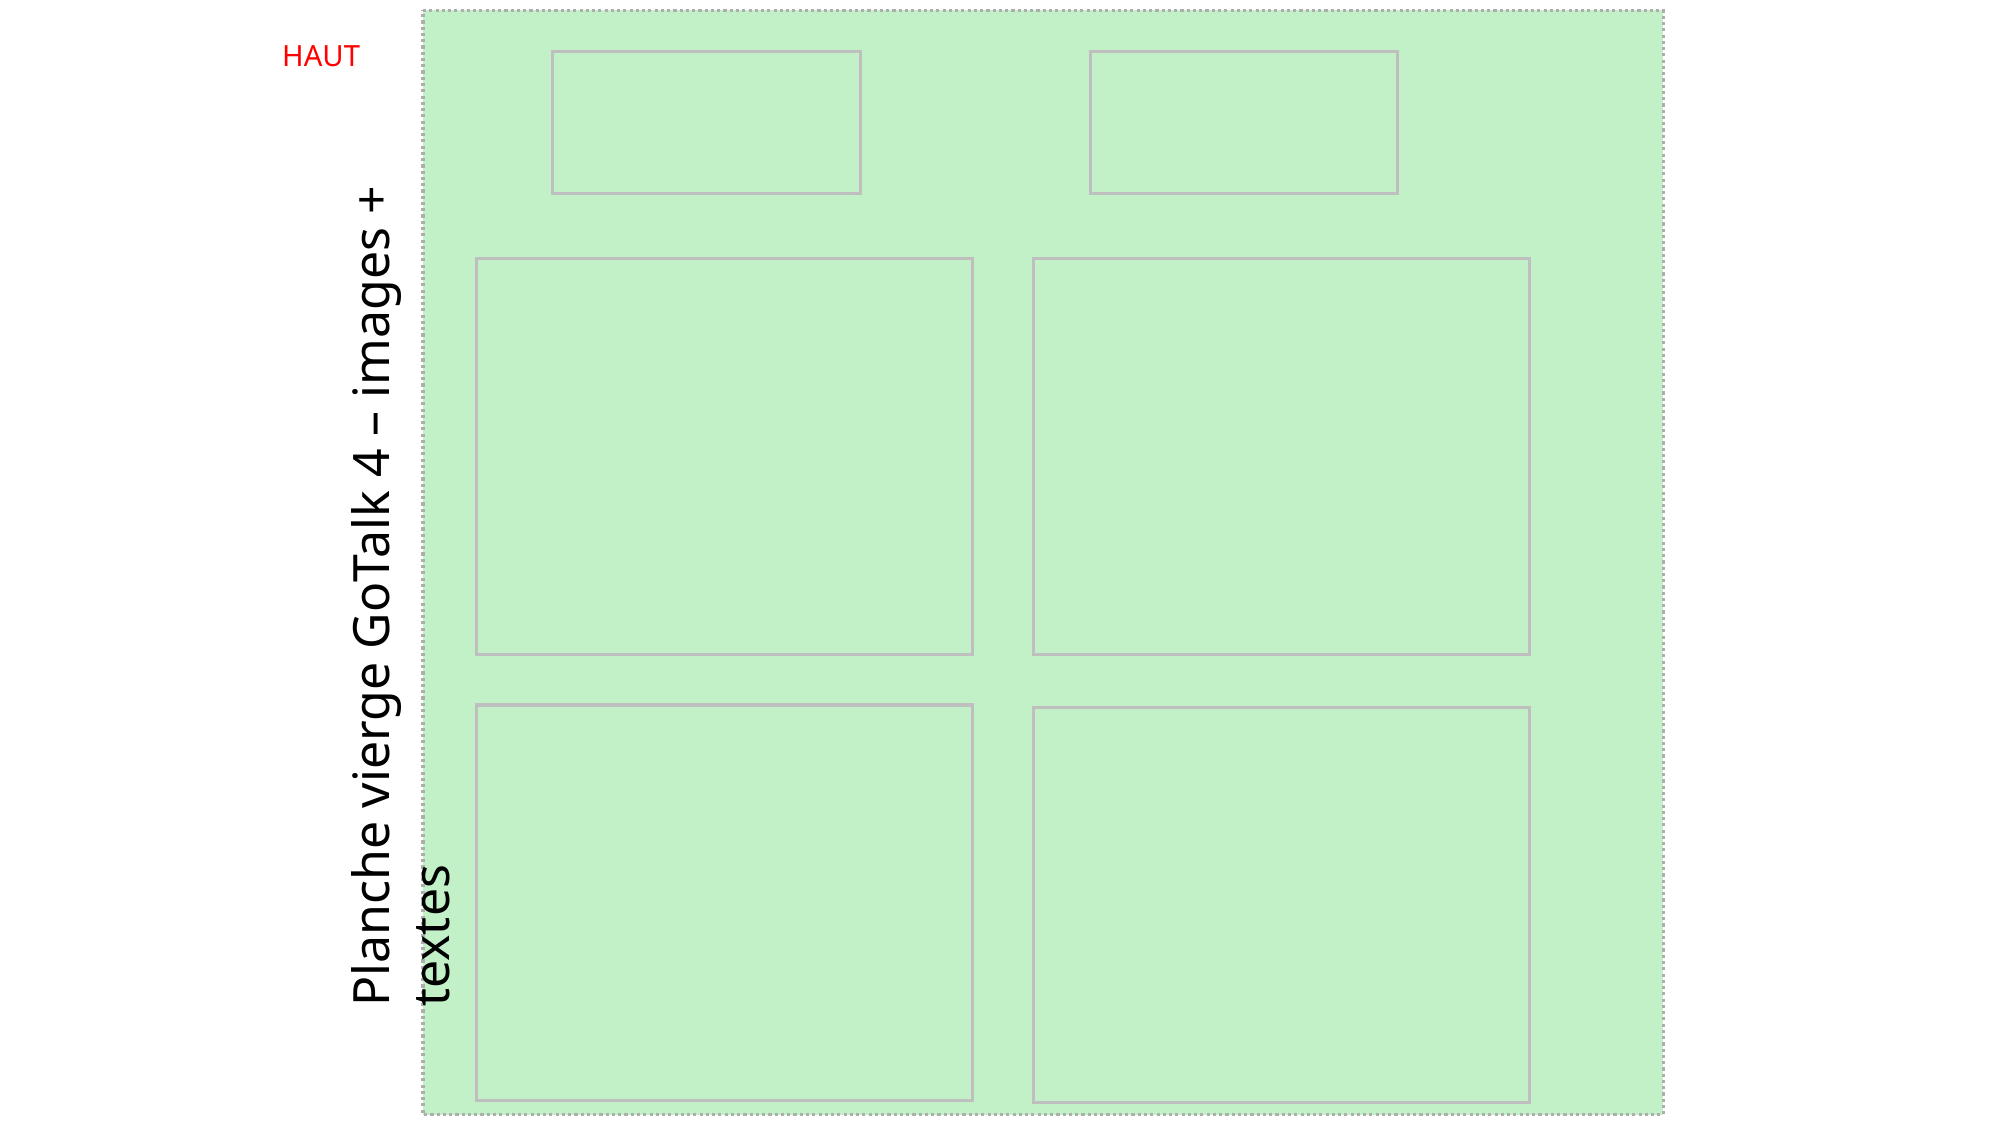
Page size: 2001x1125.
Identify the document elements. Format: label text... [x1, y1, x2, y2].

text_box Planche vierge GoTalk 4 – images + textes [331, 55, 408, 1022]
text_box HAUT [267, 29, 437, 81]
